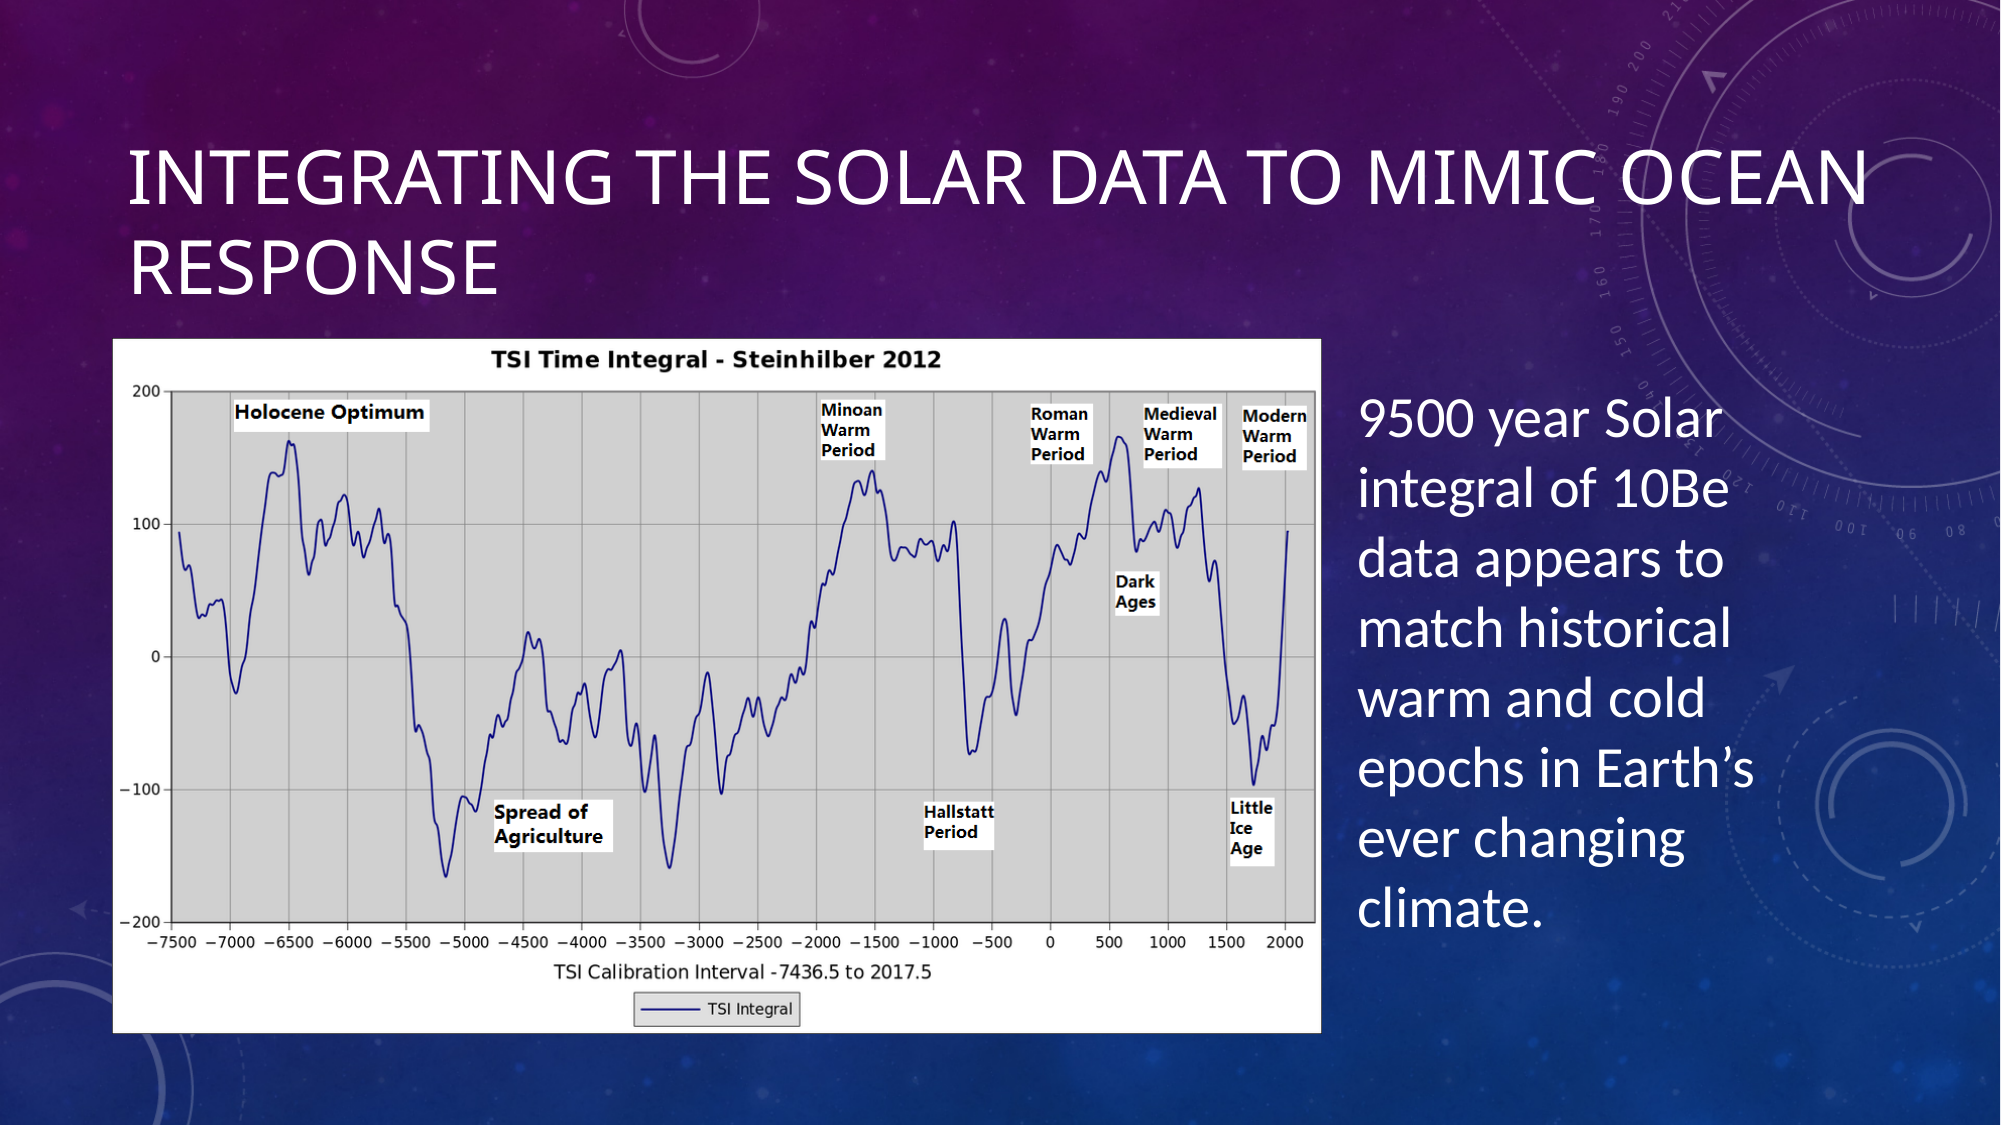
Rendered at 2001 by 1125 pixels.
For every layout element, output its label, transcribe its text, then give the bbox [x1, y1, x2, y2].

picture [0, 0, 2001, 1125]
title Integrating the solar data to mimic ocean response [112, 99, 1969, 339]
text_box 9500 year Solar integral of 10Be data appears to match historical warm and cold epochs in Earth’s ever changing climate. [1342, 371, 1826, 947]
